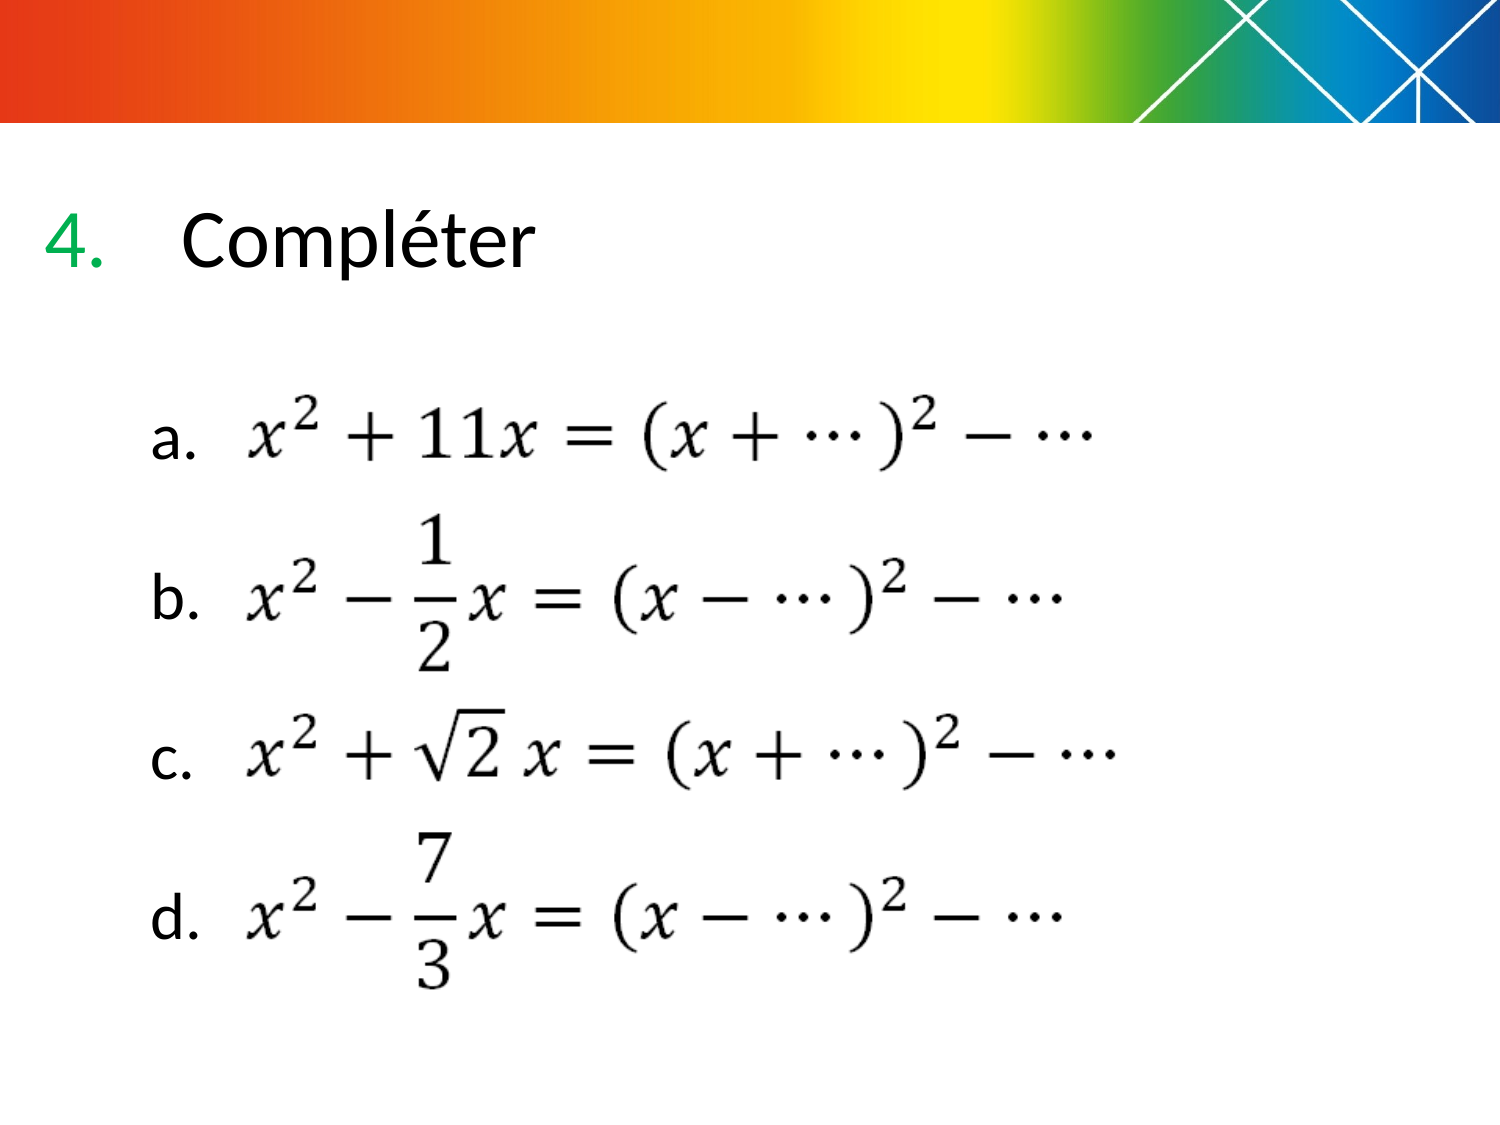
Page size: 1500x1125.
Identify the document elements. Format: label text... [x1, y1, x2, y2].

text_box a. b. c. d. [135, 385, 691, 1041]
picture [1340, 0, 1500, 123]
picture [230, 503, 1093, 684]
picture [230, 820, 1107, 1010]
picture [230, 373, 1120, 480]
picture [0, 0, 1359, 123]
title Compléter [29, 163, 1500, 305]
picture [230, 692, 1134, 805]
